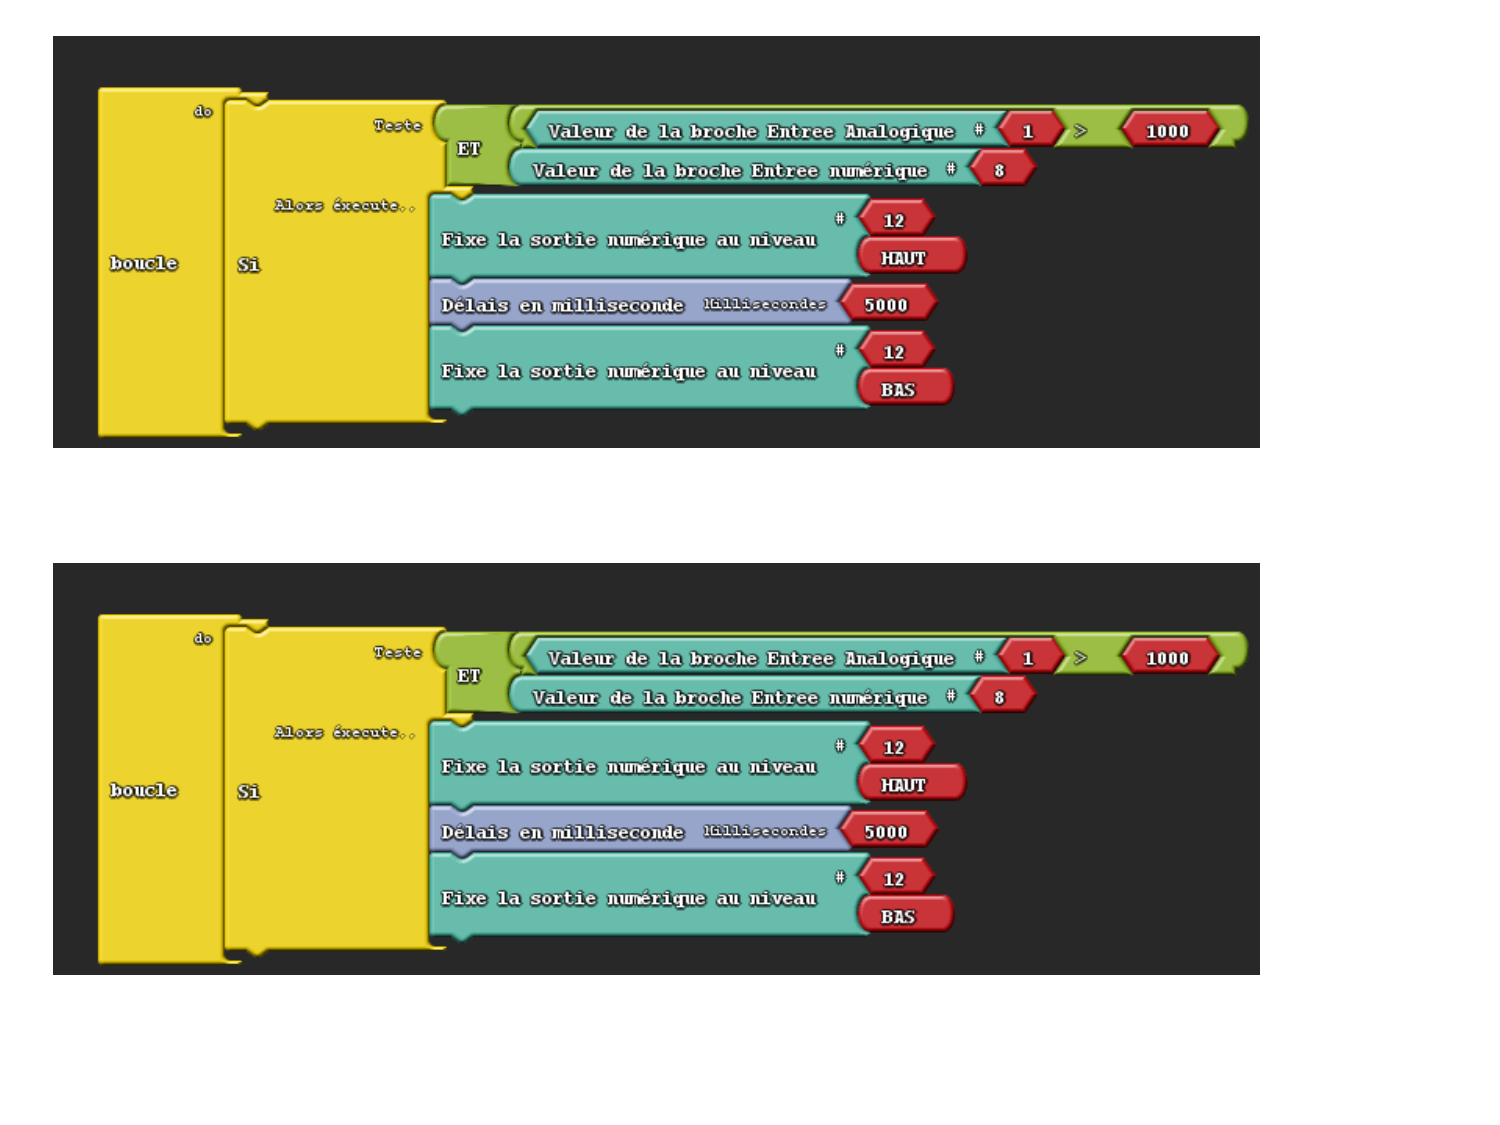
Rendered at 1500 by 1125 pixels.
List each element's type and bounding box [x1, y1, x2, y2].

picture [53, 36, 1260, 448]
picture [53, 563, 1260, 975]
